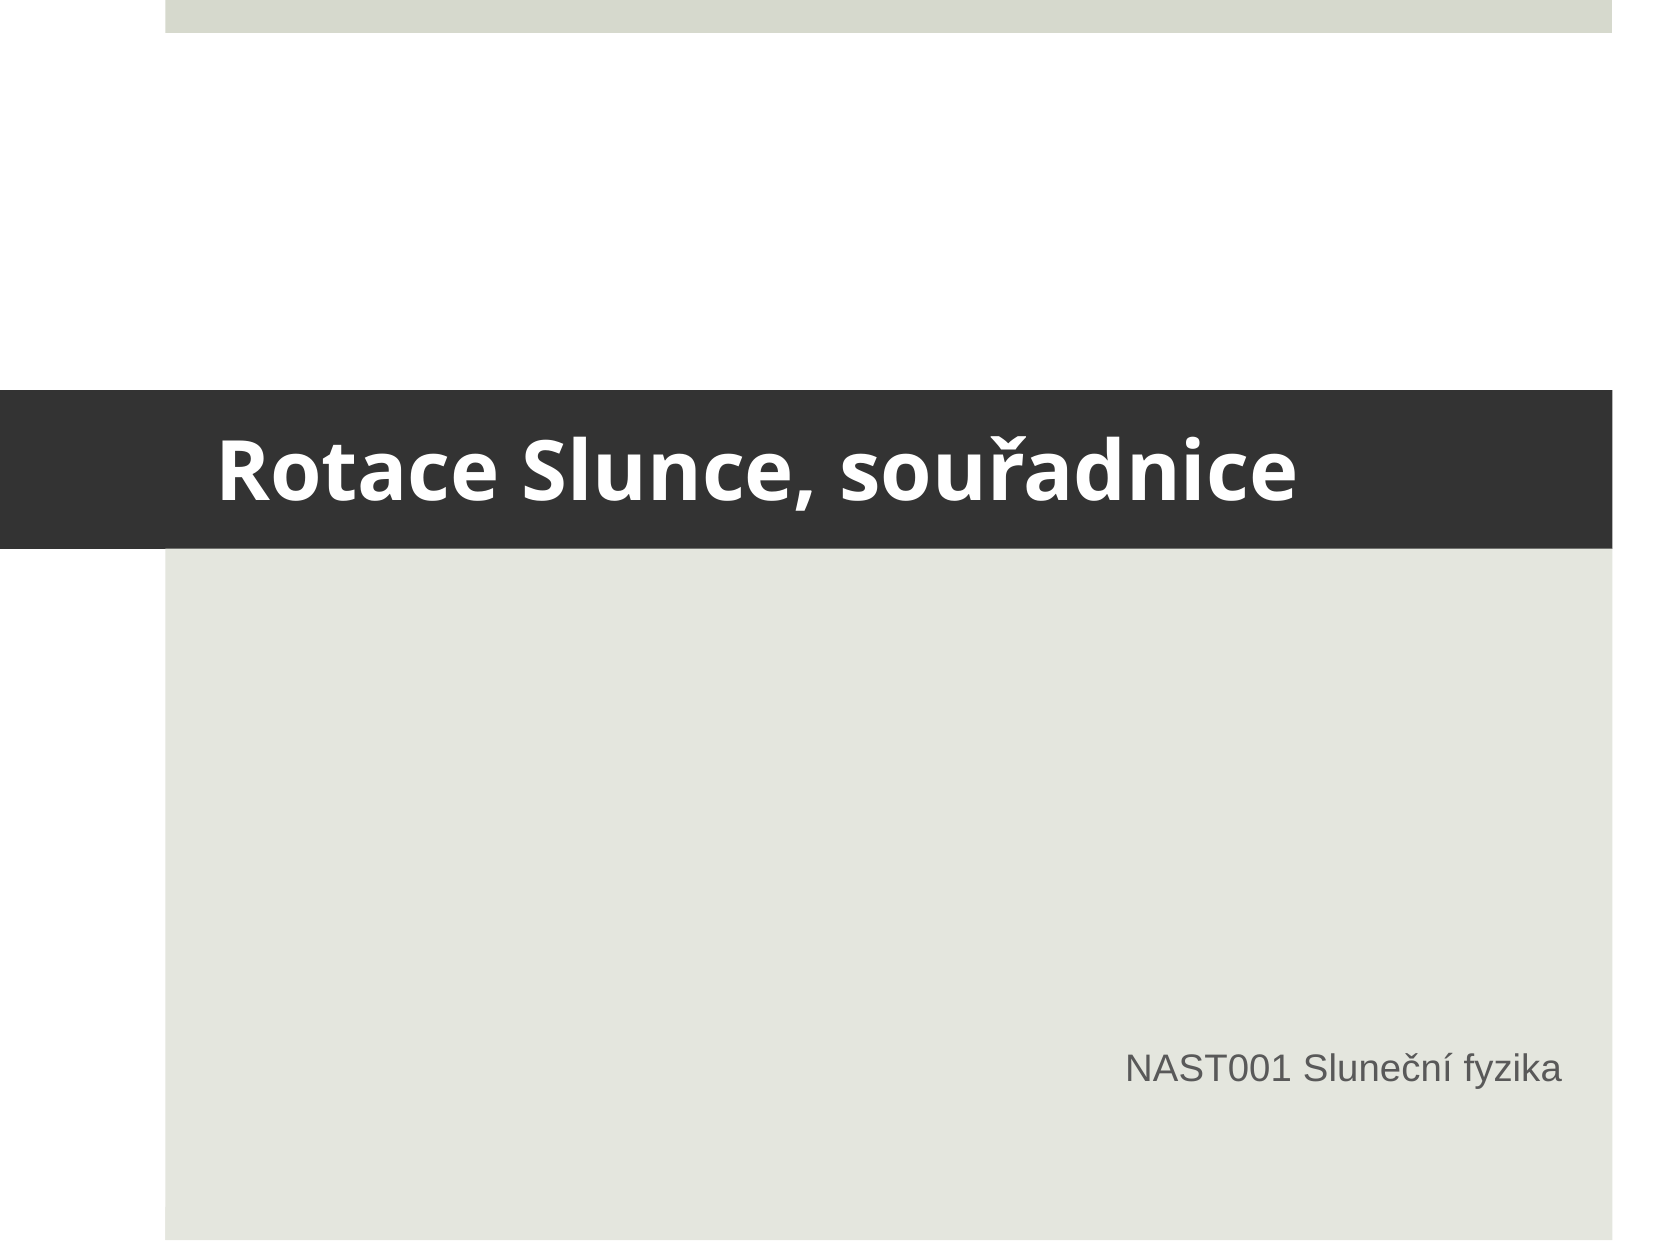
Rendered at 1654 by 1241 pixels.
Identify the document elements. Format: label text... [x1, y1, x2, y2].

subtitle NAST001 Sluneční fyzika [165, 548, 1613, 1241]
title Rotace Slunce, souřadnice [0, 390, 1613, 549]
